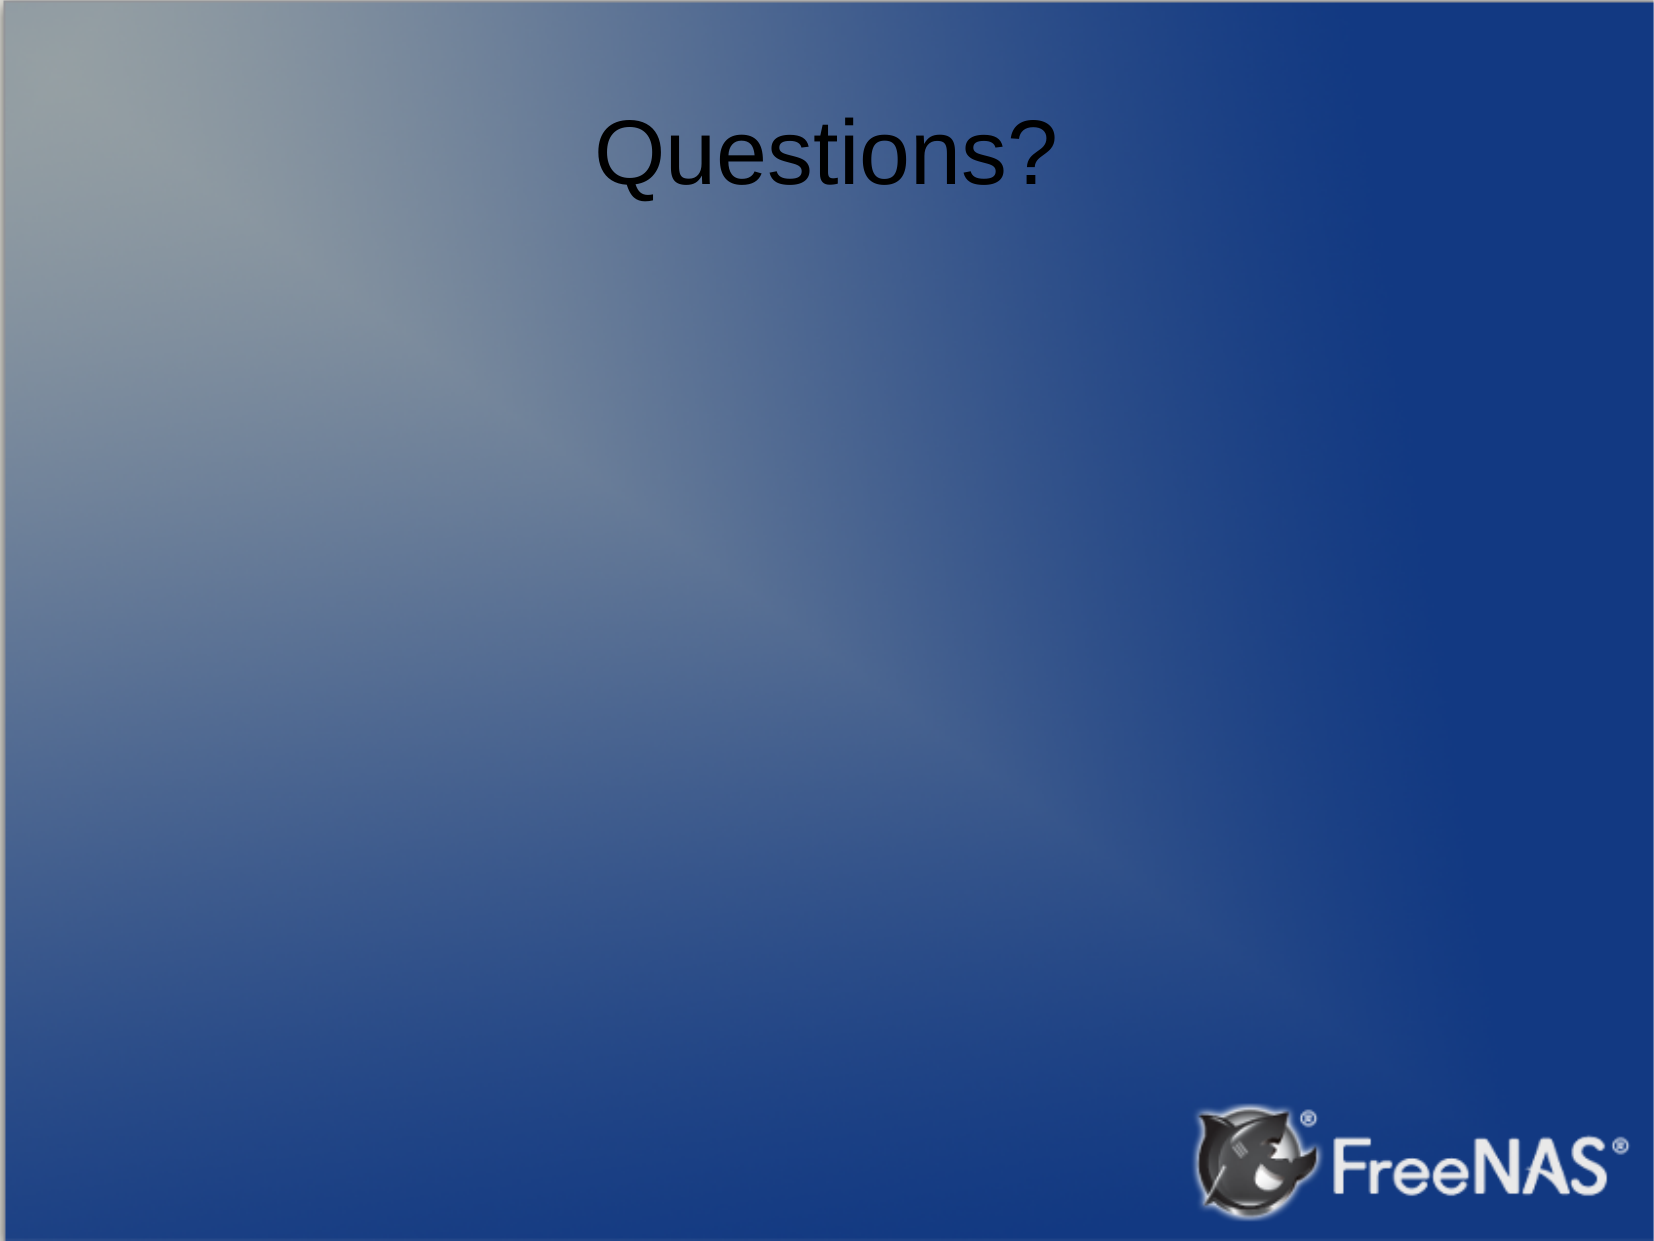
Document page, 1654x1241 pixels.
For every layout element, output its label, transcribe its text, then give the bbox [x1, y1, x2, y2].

title Questions? [82, 49, 1571, 257]
picture [0, 0, 1654, 1241]
